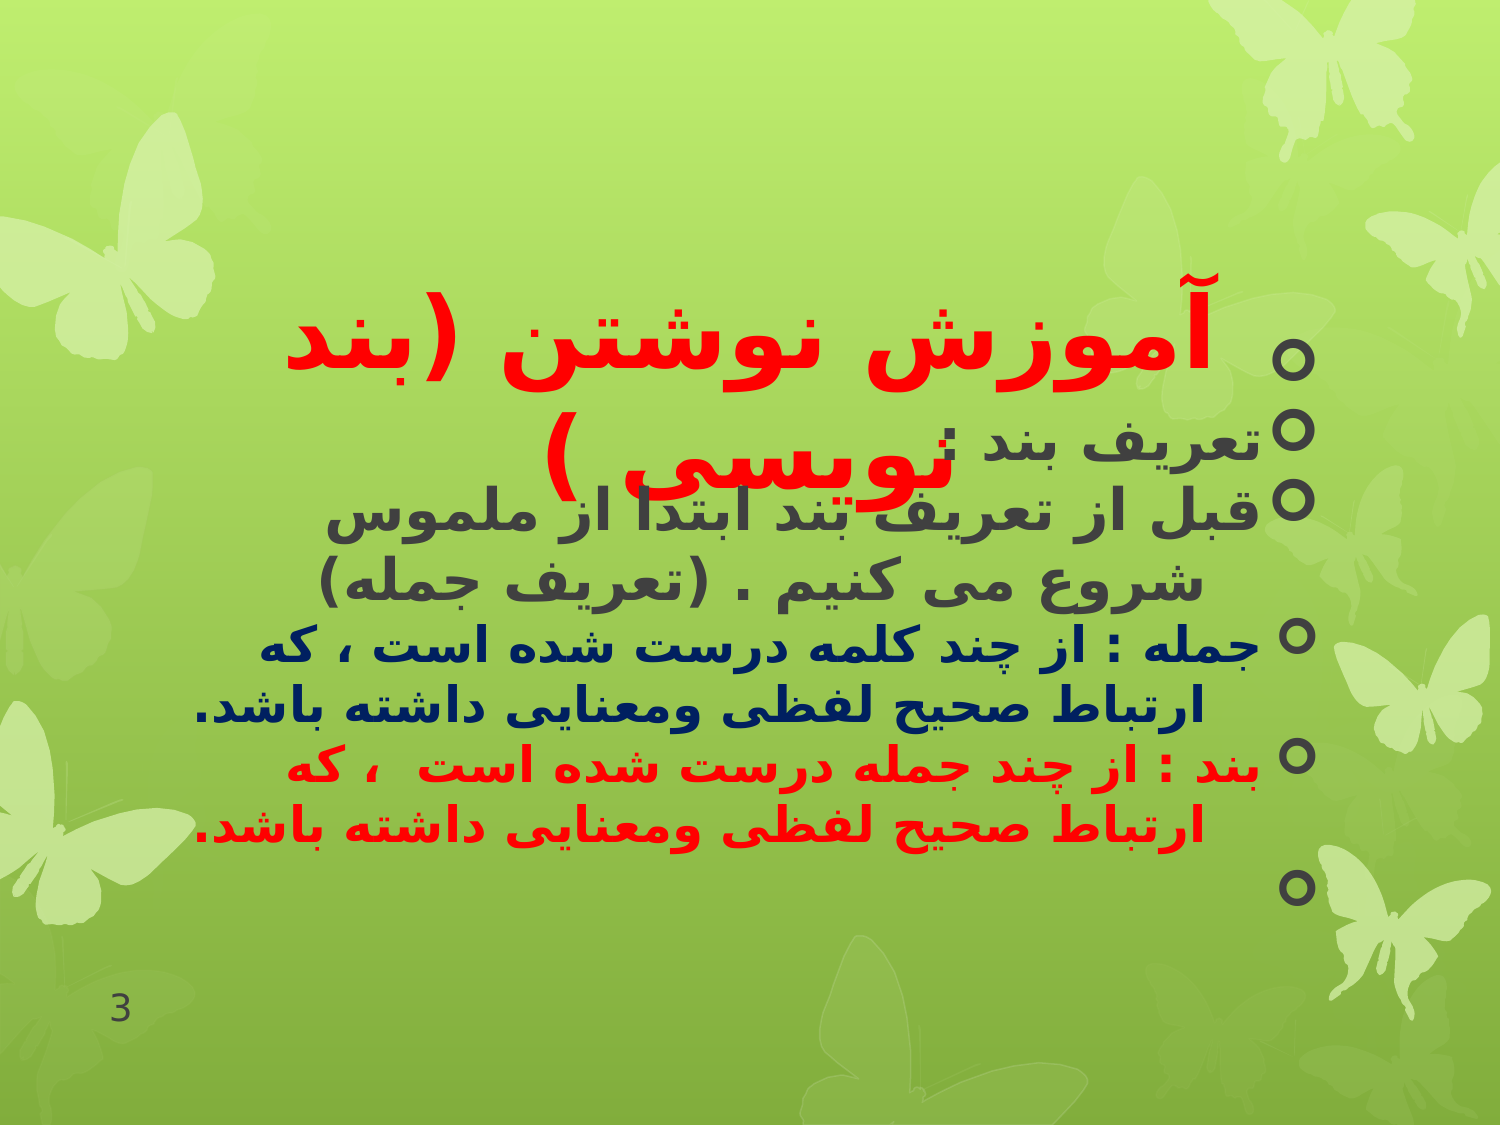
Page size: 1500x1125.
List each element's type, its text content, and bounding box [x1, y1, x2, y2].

text_box [94, 976, 194, 1037]
title آموزش نوشتن (بند نویسی ) [165, 110, 1335, 263]
list تعریف بند : قبل از تعریف بند ابتدا از ملموس شروع می کنیم . (تعریف جمله) جمله : از چند کلمه درست شده است ، که ارتباط صحیح لفظی ومعنایی داشته باشد. بند : از چند جمله درست شده است ، که ارتباط صحیح لفظی ومعنایی داشته باشد. [165, 296, 1335, 962]
